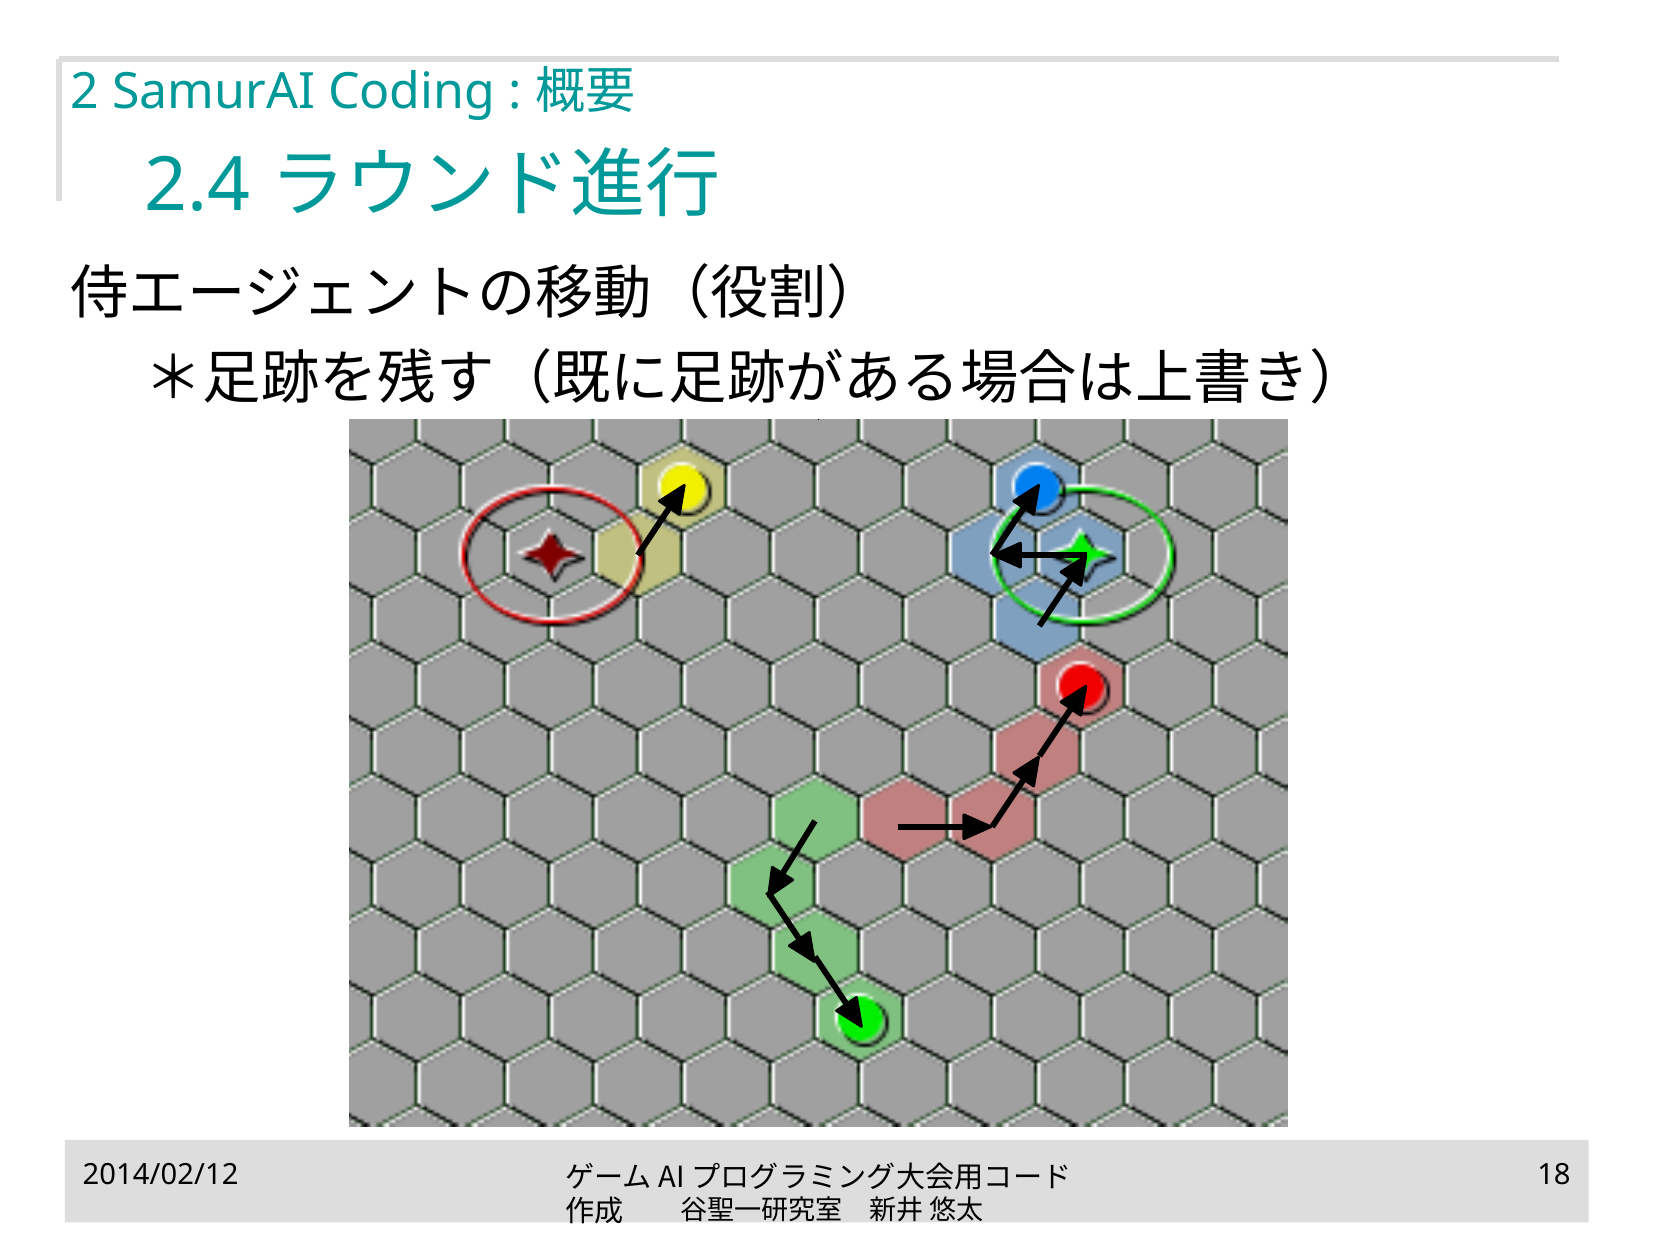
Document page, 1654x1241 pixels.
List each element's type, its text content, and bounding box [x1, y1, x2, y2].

subtitle 侍エージェントの移動（役割） ＊足跡を残す（既に足跡がある場合は上書き） [70, 259, 1560, 402]
picture [349, 419, 1288, 1127]
title 2 SamurAI Coding : 概要 2.4 ラウンド進行 [70, 79, 1560, 205]
